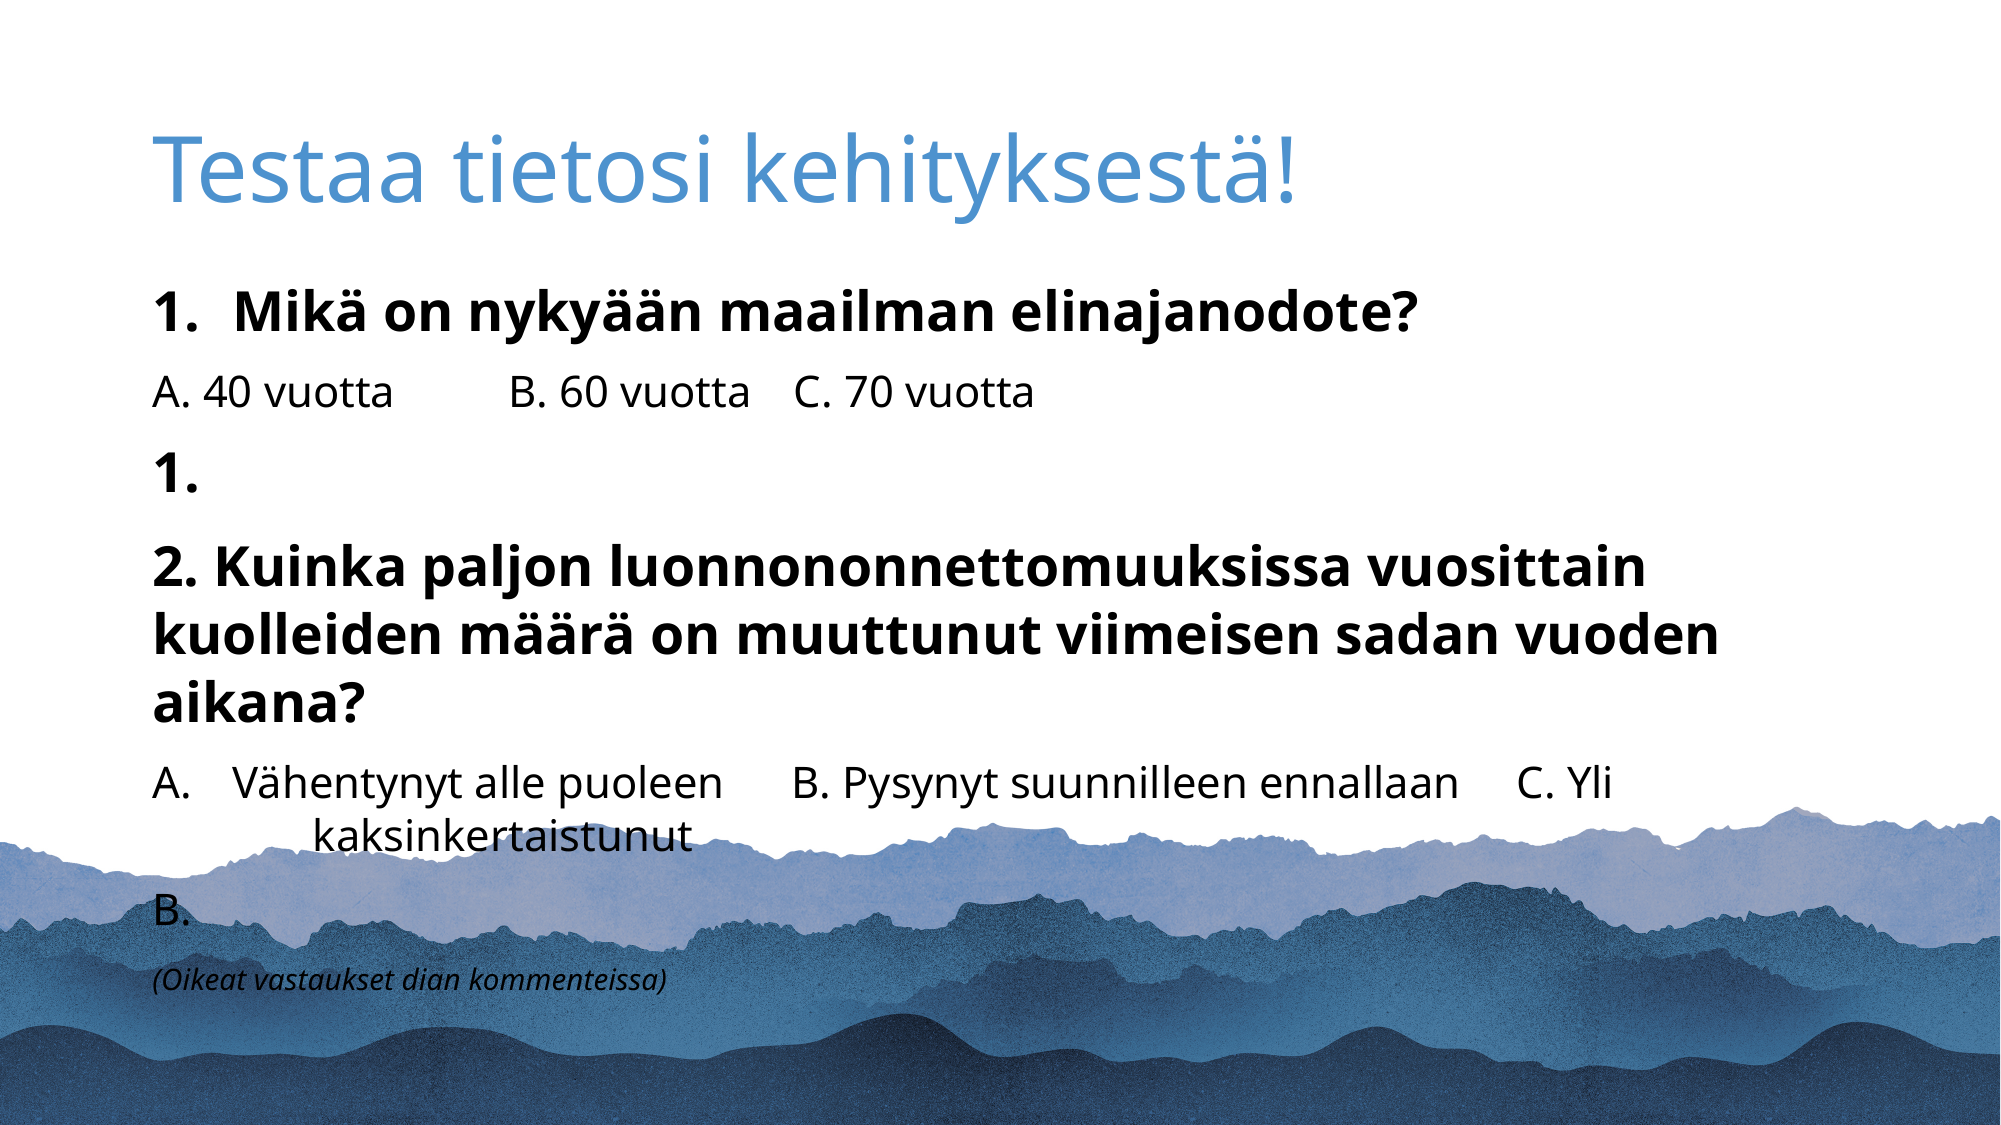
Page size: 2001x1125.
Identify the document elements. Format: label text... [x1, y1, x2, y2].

list Mikä on nykyään maailman elinajanodote? A. 40 vuotta B. 60 vuotta C. 70 vuotta 2. Kuinka paljon luonnononnettomuuksissa vuosittain kuolleiden määrä on muuttunut viimeisen sadan vuoden aikana? Vähentynyt alle puoleen B. Pysynyt suunnilleen ennallaan C. Yli kaksinkertaistunut (Oikeat vastaukset dian kommenteissa) [137, 269, 1863, 1006]
title Testaa tietosi kehityksestä! [137, 59, 1863, 269]
